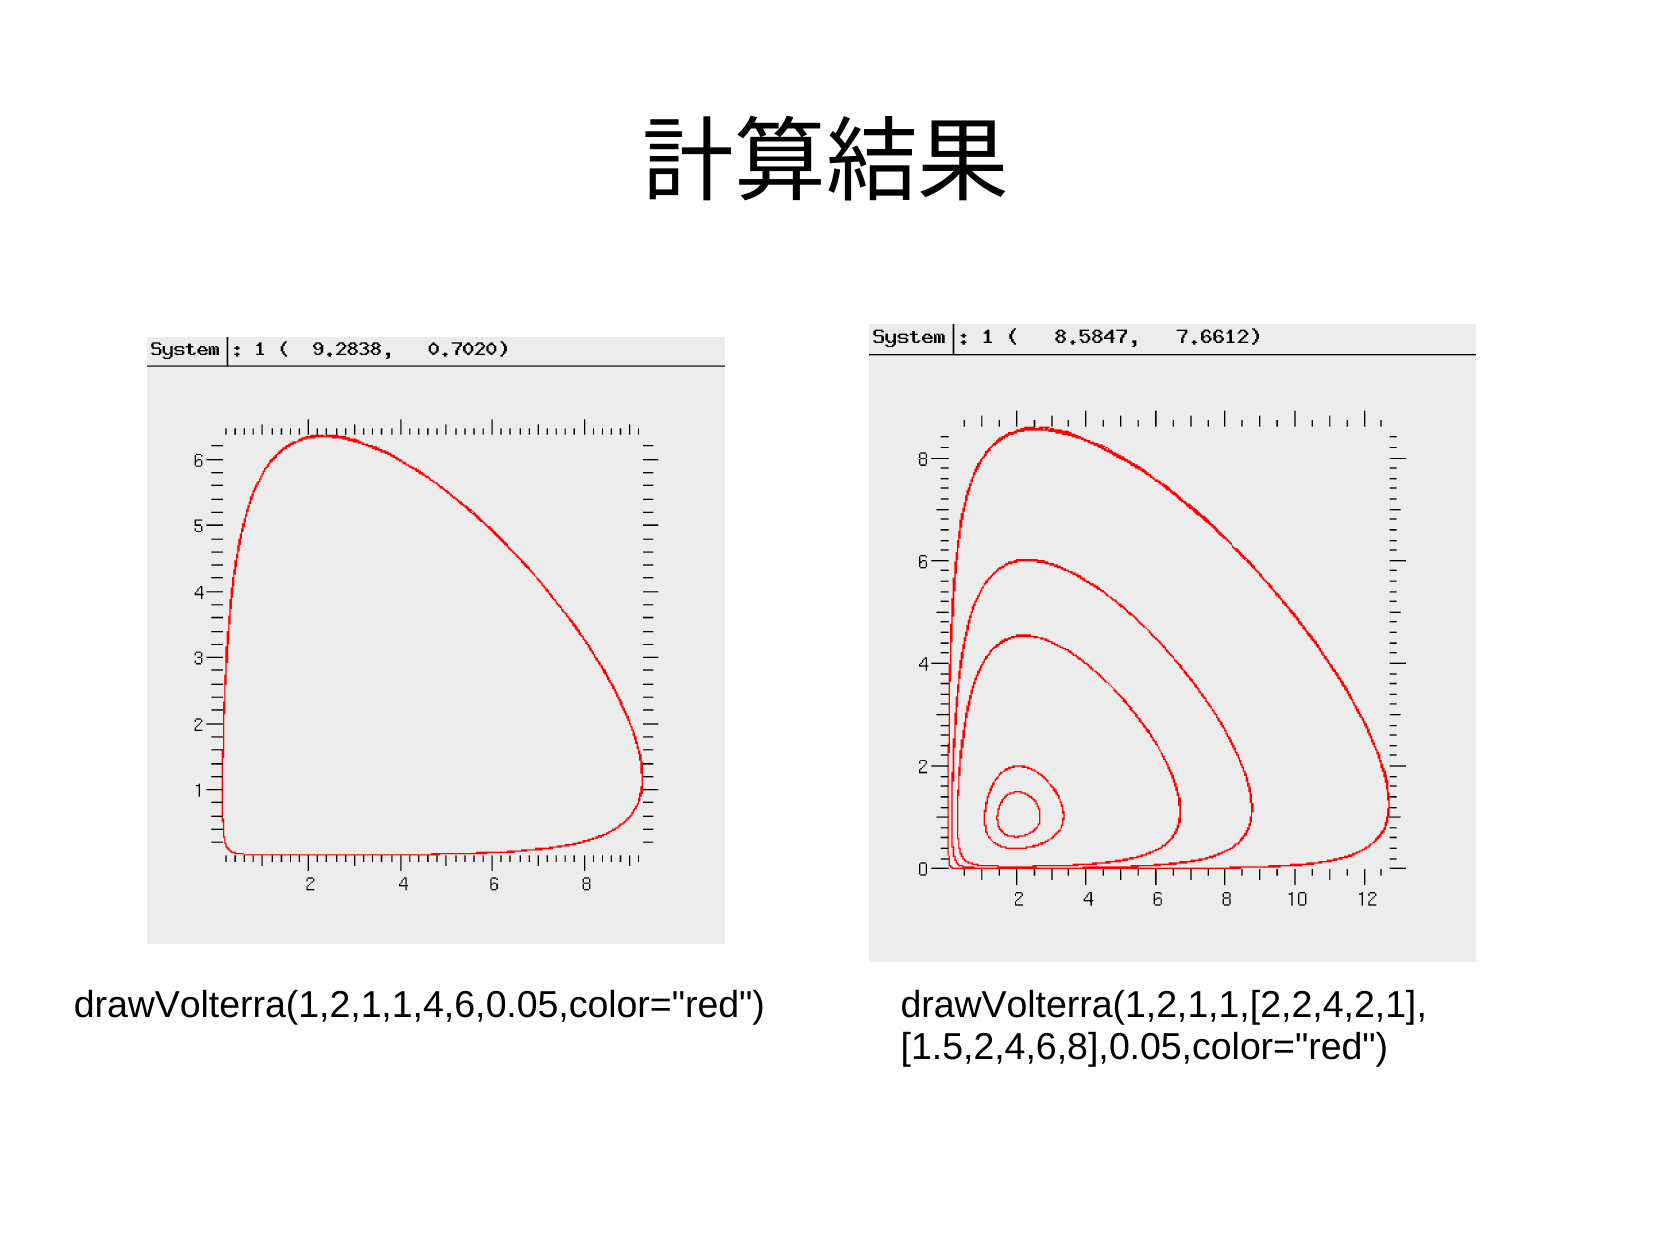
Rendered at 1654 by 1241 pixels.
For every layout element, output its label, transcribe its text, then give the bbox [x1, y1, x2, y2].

text_box drawVolterra(1,2,1,1,[2,2,4,2,1], [1.5,2,4,6,8],0.05,color="red")‏ [885, 974, 1595, 1123]
title 計算結果 [82, 56, 1571, 249]
text_box drawVolterra(1,2,1,1,4,6,0.05,color="red")‏ [59, 974, 778, 1032]
picture [869, 324, 1477, 963]
picture [147, 337, 726, 945]
